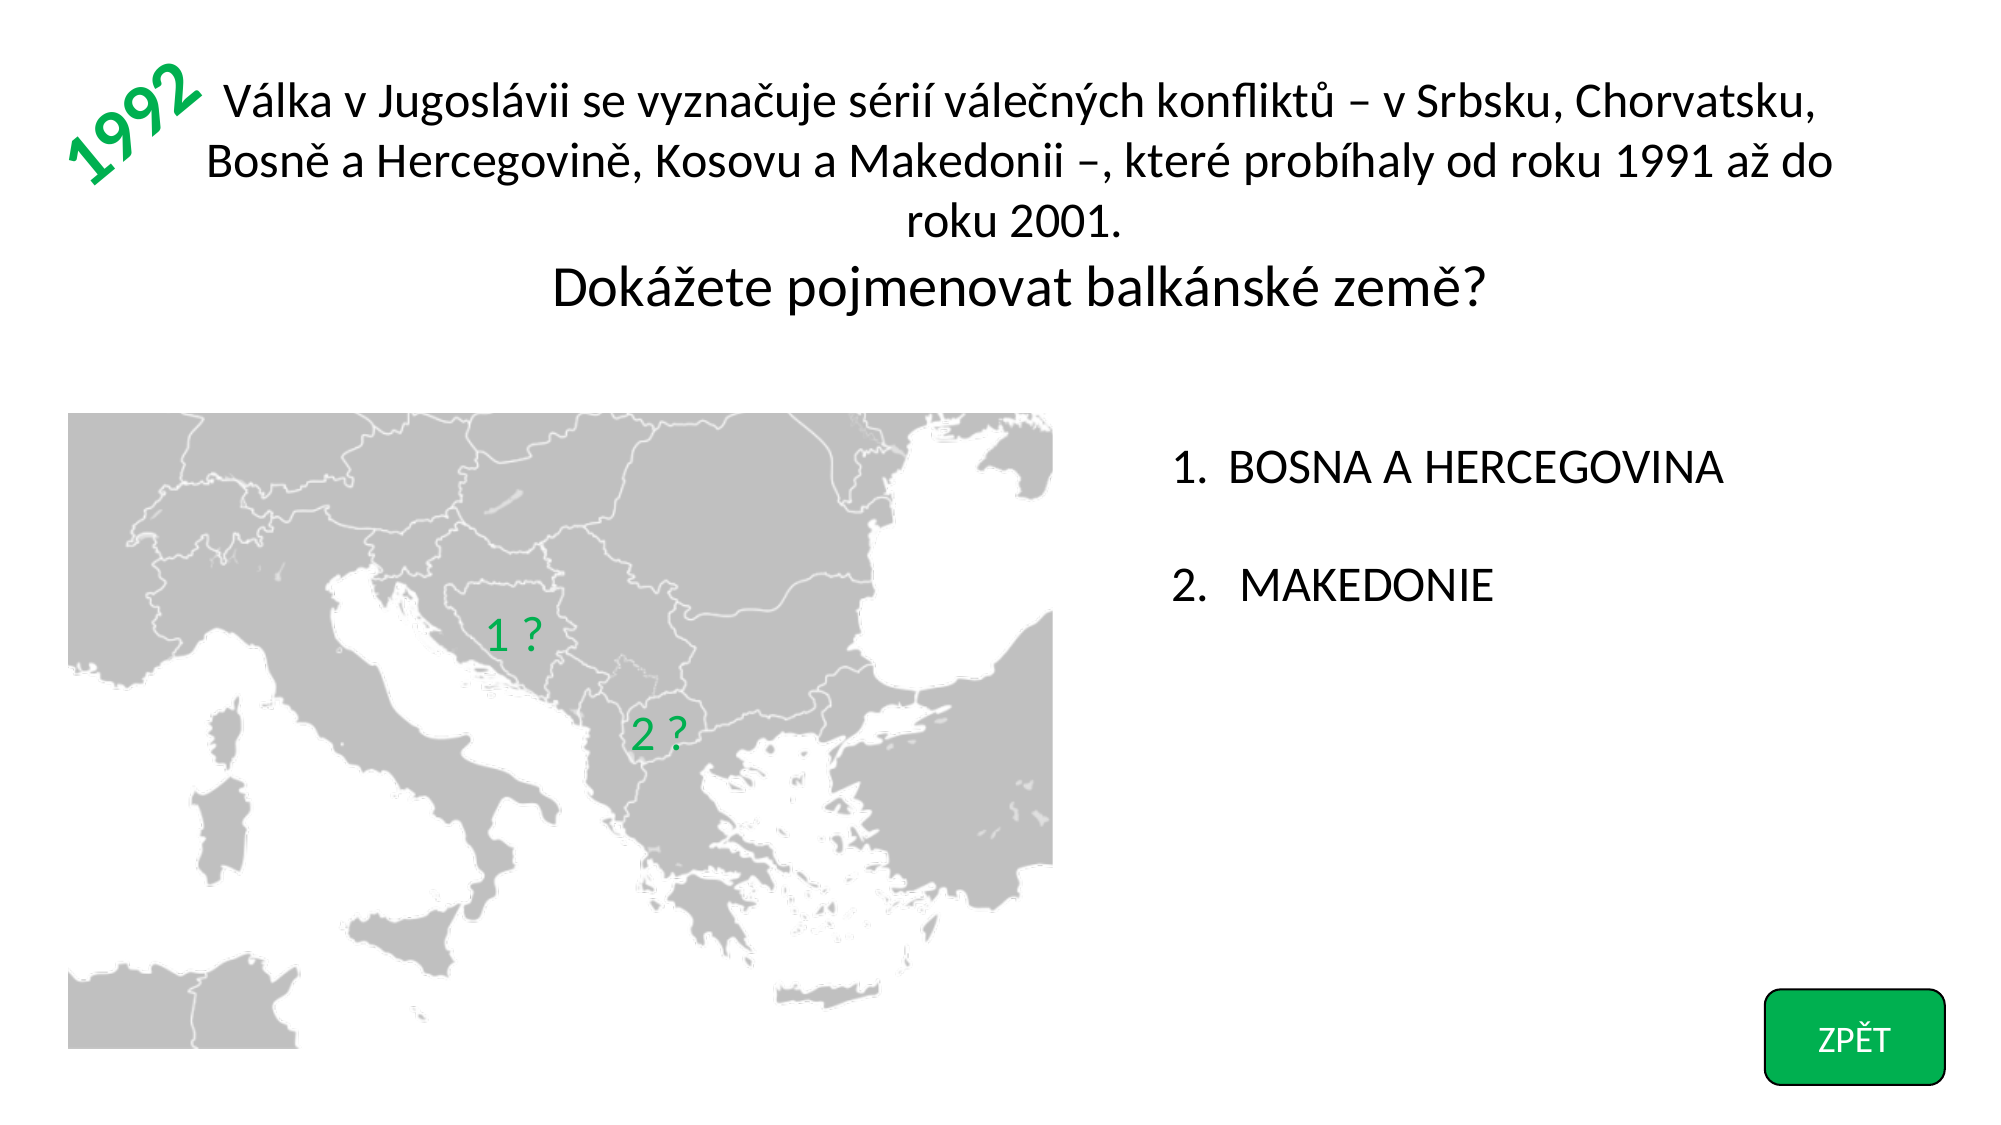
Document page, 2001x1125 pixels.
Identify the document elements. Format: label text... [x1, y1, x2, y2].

text_box 1992 [24, 21, 197, 219]
text_box BOSNA A HERCEGOVINA [1213, 425, 1740, 502]
text_box MAKEDONIE [1225, 544, 1511, 620]
text_box 1. [1156, 425, 1213, 502]
text_box Válka v Jugoslávii se vyznačuje sérií válečných konfliktů – v Srbsku, Chorvatsku, Bosně a Hercegovině, Kosovu a Makedonii –, které probíhaly od roku 1991 až do roku 2001. Dokážete pojmenovat balkánské země? [190, 60, 1851, 396]
picture [68, 413, 1053, 1049]
text_box 2. [1156, 544, 1225, 620]
text_box 1 ? [469, 593, 560, 669]
text_box ZPĚT [1764, 989, 1945, 1085]
text_box 2 ? [615, 693, 706, 769]
